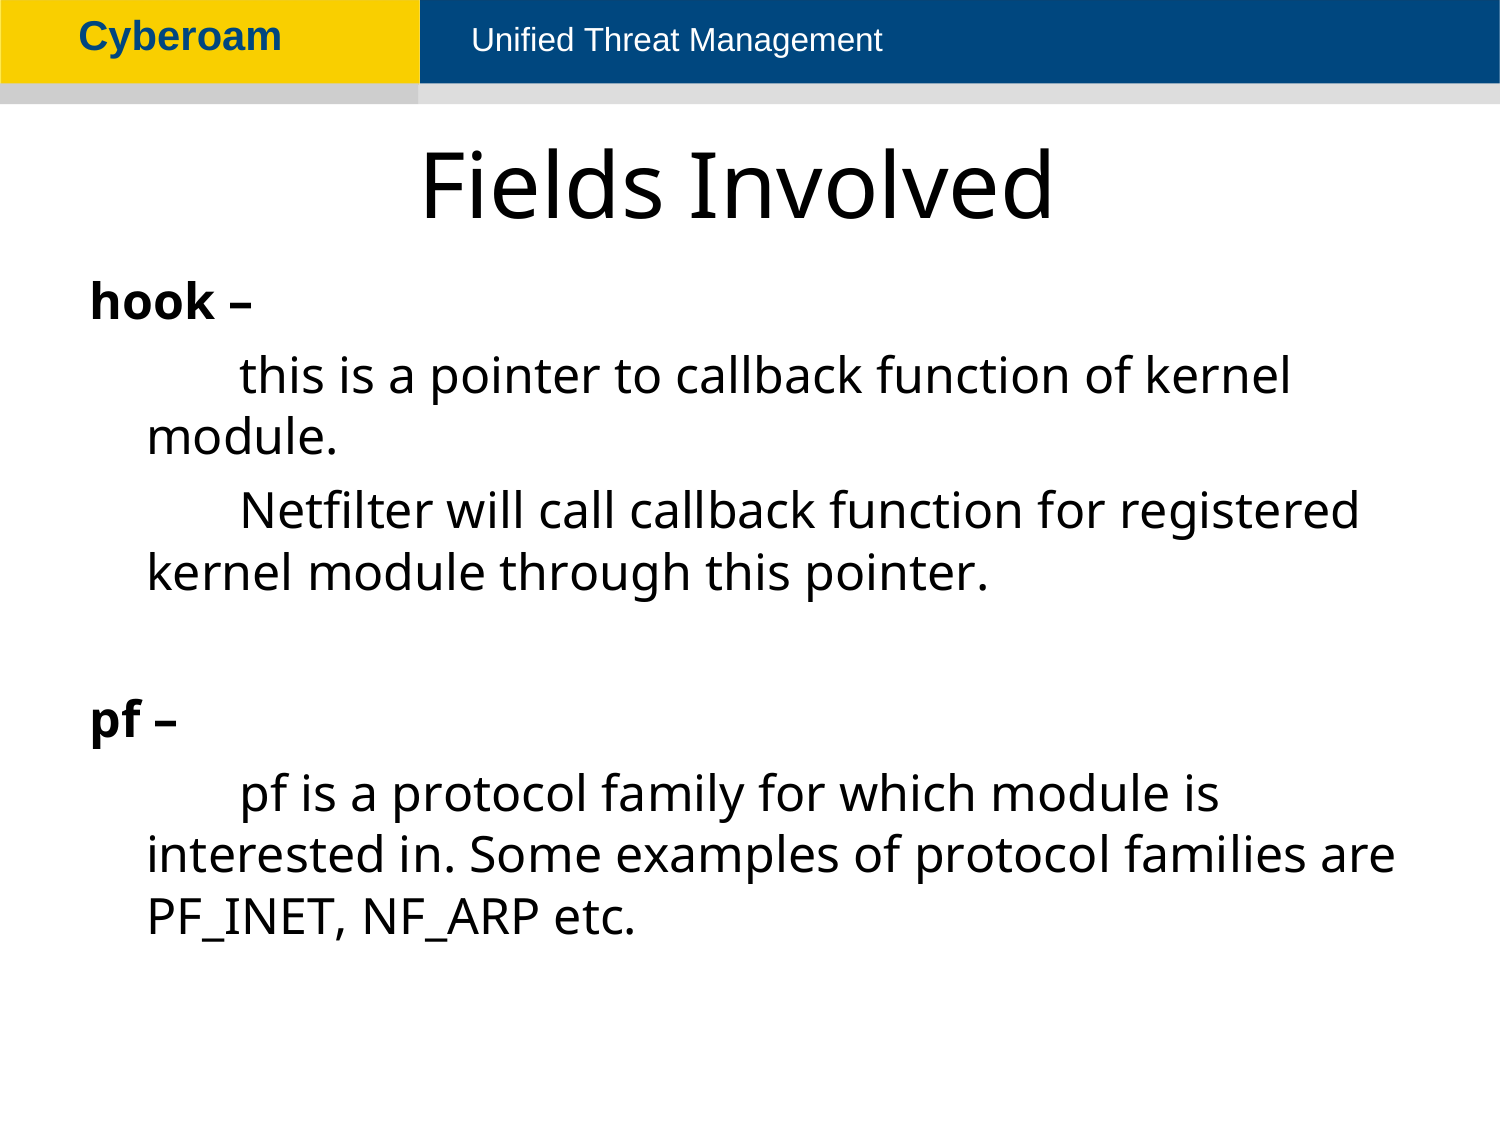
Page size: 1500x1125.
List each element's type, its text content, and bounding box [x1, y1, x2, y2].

list hook – this is a pointer to callback function of kernel module. Netfilter will call callback function for registered kernel module through this pointer. pf – pf is a protocol family for which module is interested in. Some examples of protocol families are PF_INET, NF_ARP etc. [75, 262, 1426, 1006]
title Fields Involved [75, 112, 1426, 240]
picture [0, 0, 1500, 83]
